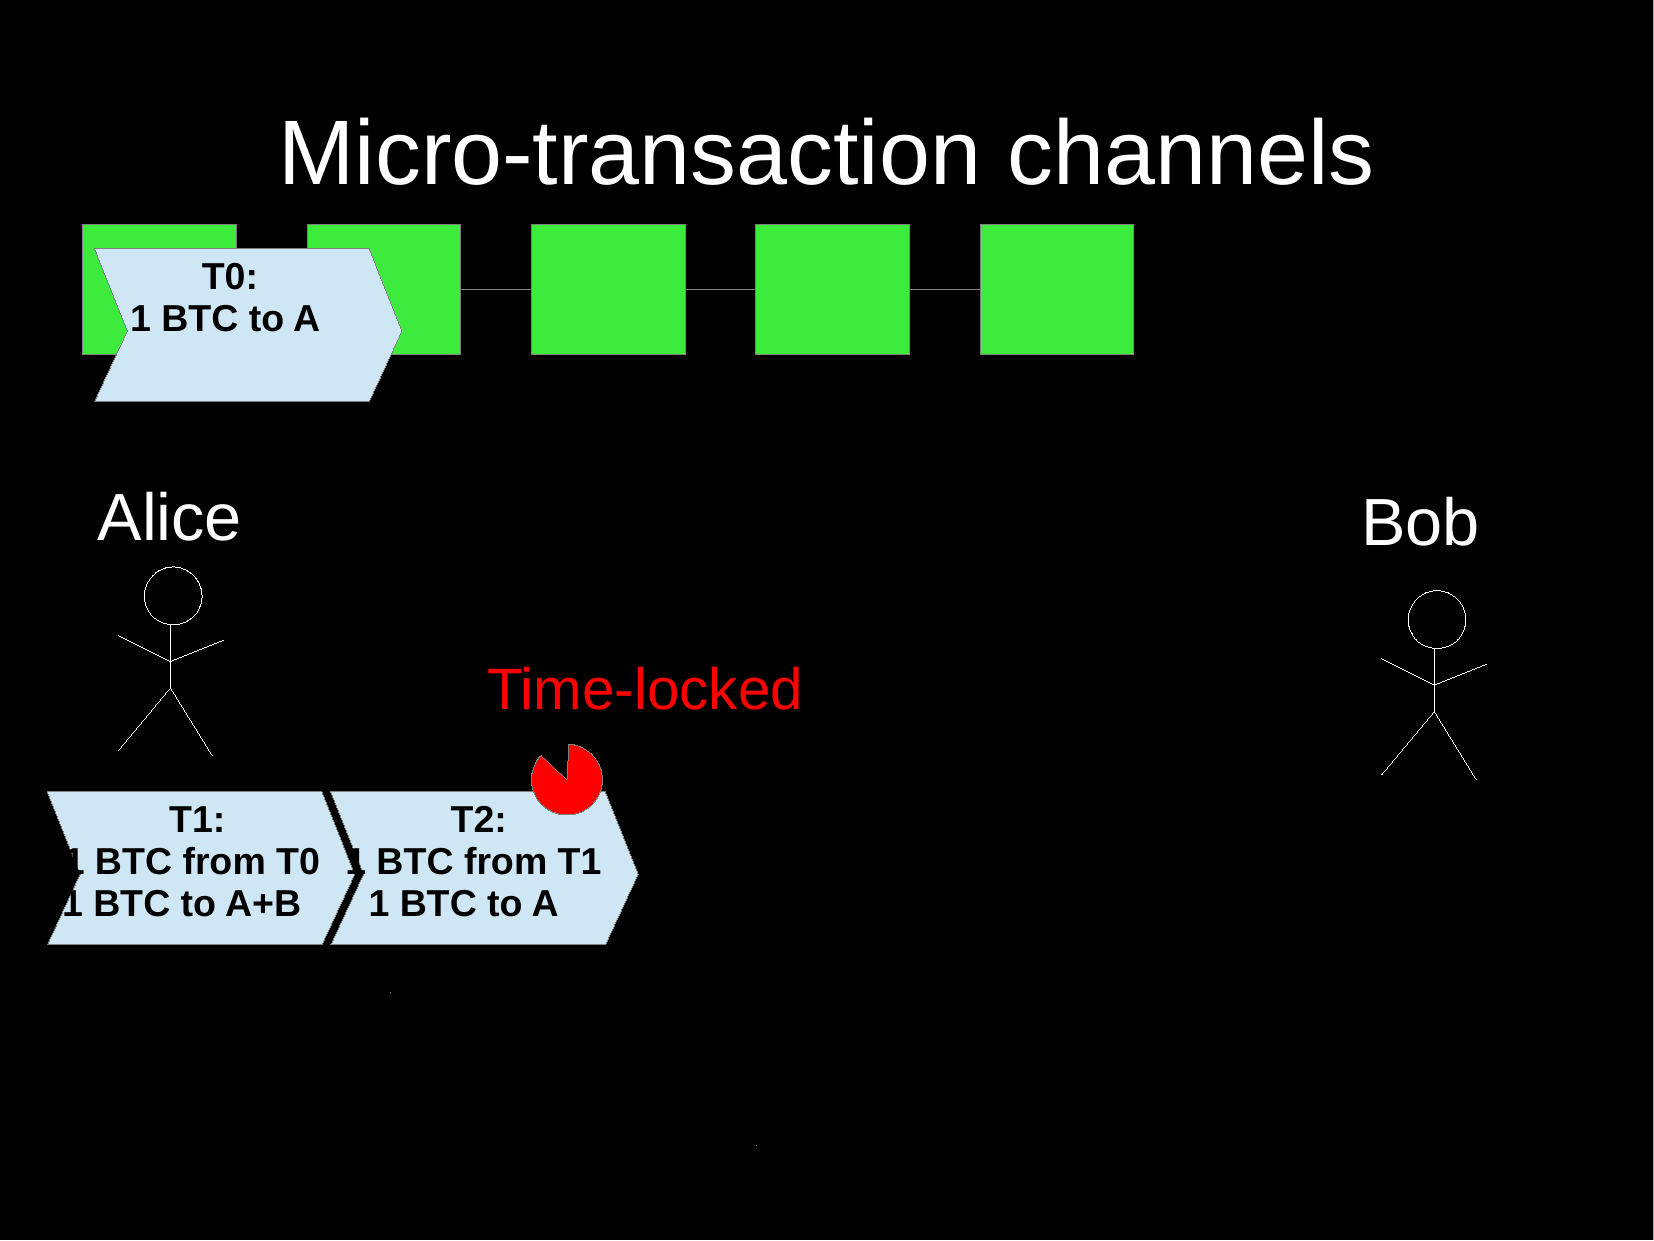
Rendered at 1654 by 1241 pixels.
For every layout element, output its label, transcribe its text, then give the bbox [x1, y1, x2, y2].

text_box Bob [1346, 477, 1571, 568]
text_box T2: 1 BTC from T1 1 BTC to A [330, 791, 639, 945]
text_box [82, 224, 237, 355]
text_box T1: 1 BTC from T0 1 BTC to A+B [47, 791, 355, 945]
text_box T0: 1 BTC to A [94, 248, 402, 402]
text_box [307, 224, 461, 355]
text_box [755, 224, 910, 355]
title Micro-transaction channels [82, 49, 1571, 257]
text_box [531, 224, 686, 355]
text_box [980, 224, 1134, 355]
text_box Alice [82, 472, 308, 563]
text_box Time-locked [472, 649, 819, 730]
text_box [531, 744, 603, 815]
